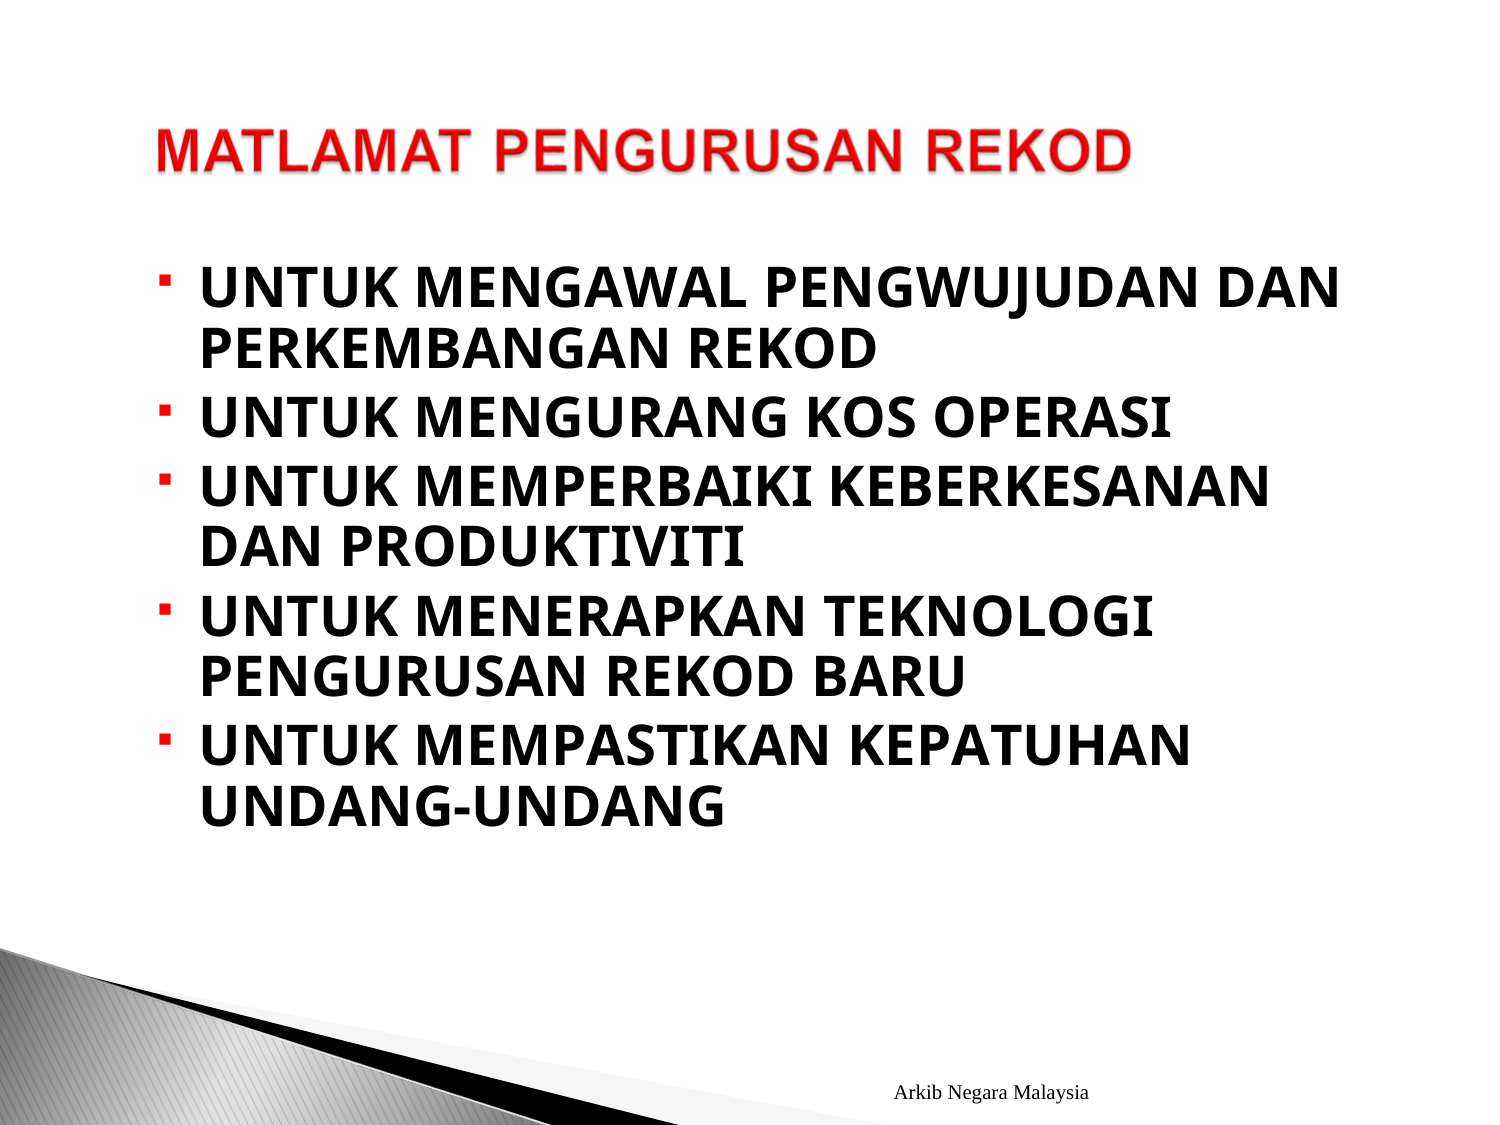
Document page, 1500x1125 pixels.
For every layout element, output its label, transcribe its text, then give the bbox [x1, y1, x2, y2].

list UNTUK MENGAWAL PENGWUJUDAN DAN PERKEMBANGAN REKOD UNTUK MENGURANG KOS OPERASI UNTUK MEMPERBAIKI KEBERKESANAN DAN PRODUKTIVITI UNTUK MENERAPKAN TEKNOLOGI PENGURUSAN REKOD BARU UNTUK MEMPASTIKAN KEPATUHAN UNDANG-UNDANG [123, 251, 1399, 942]
text_box Arkib Negara Malaysia [718, 1051, 1105, 1112]
picture [0, 947, 559, 1125]
picture [139, 87, 1390, 211]
